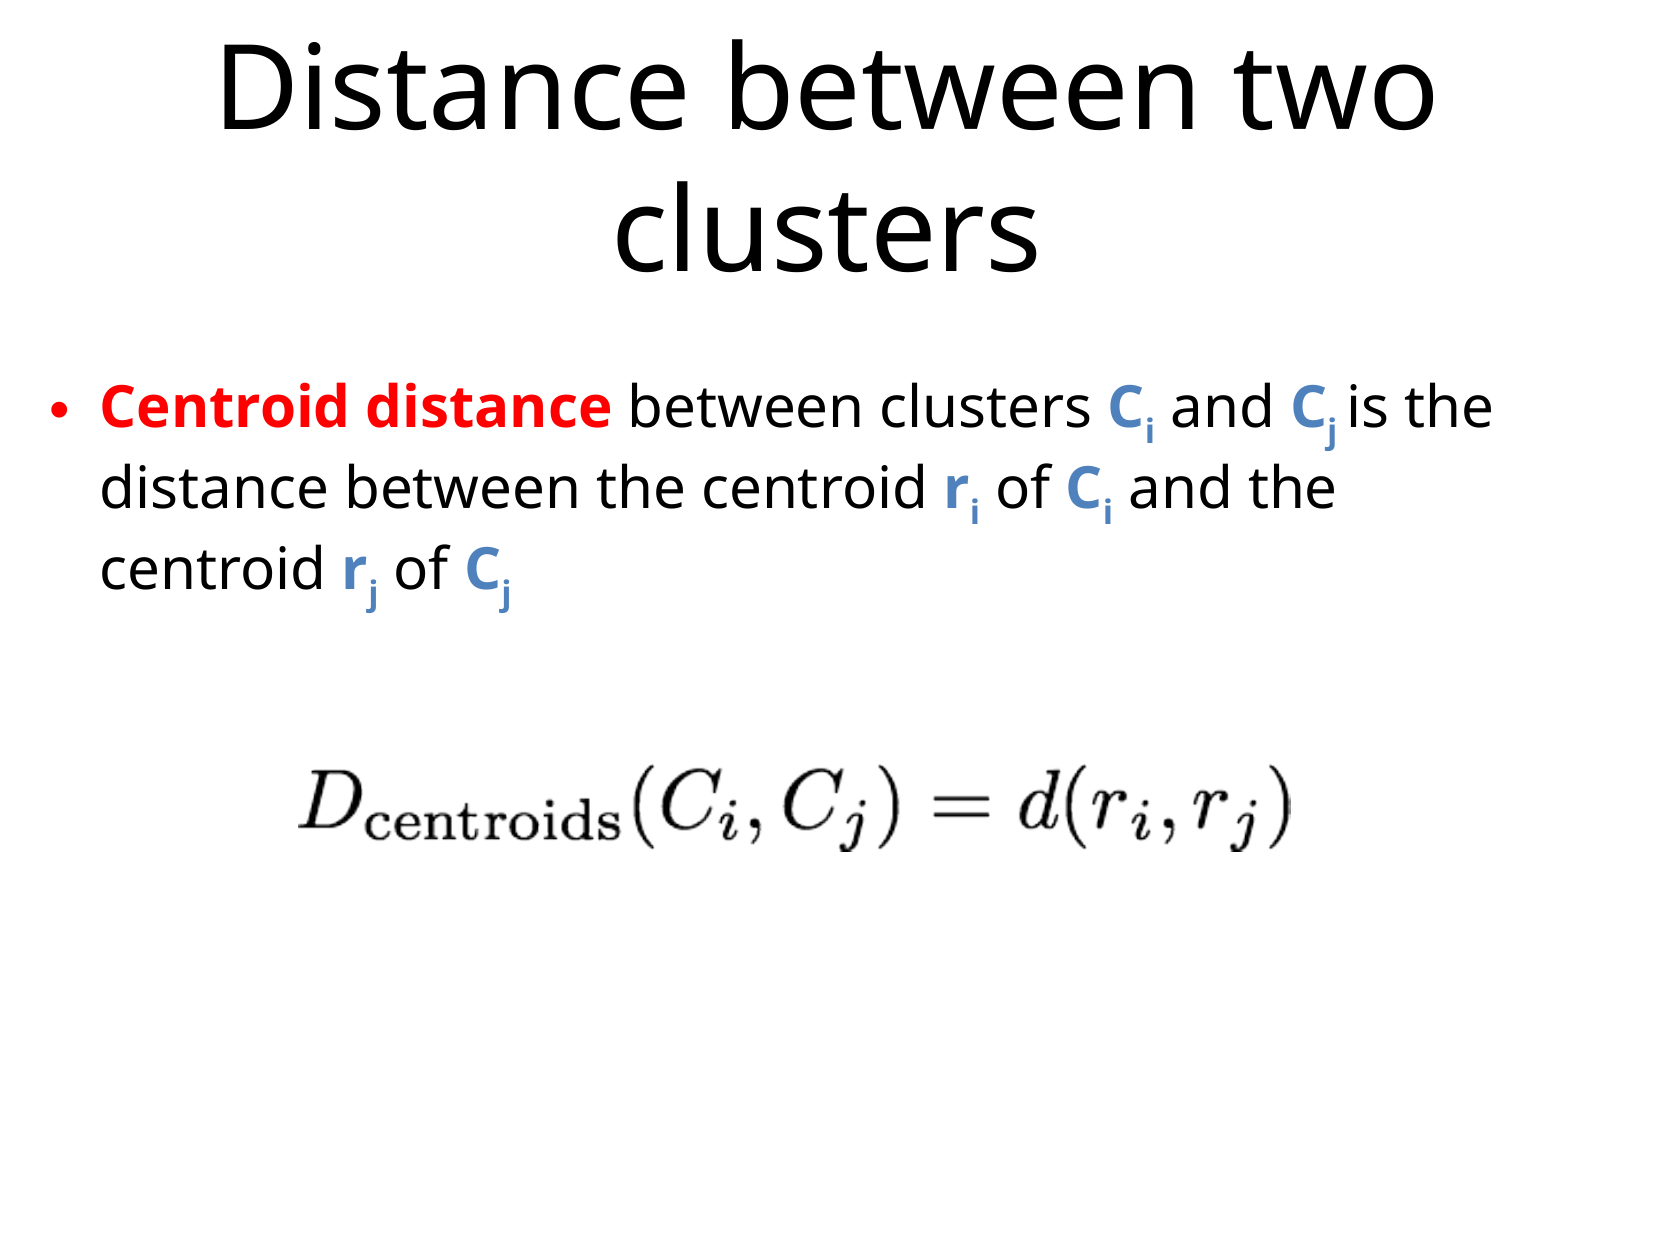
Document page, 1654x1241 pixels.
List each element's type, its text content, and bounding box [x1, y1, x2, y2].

list Centroid distance between clusters Ci and Cj is the distance between the centroid ri of Ci and the centroid rj of Cj [43, 362, 1571, 1241]
title Distance between two clusters [82, 16, 1571, 290]
picture [298, 764, 1291, 852]
